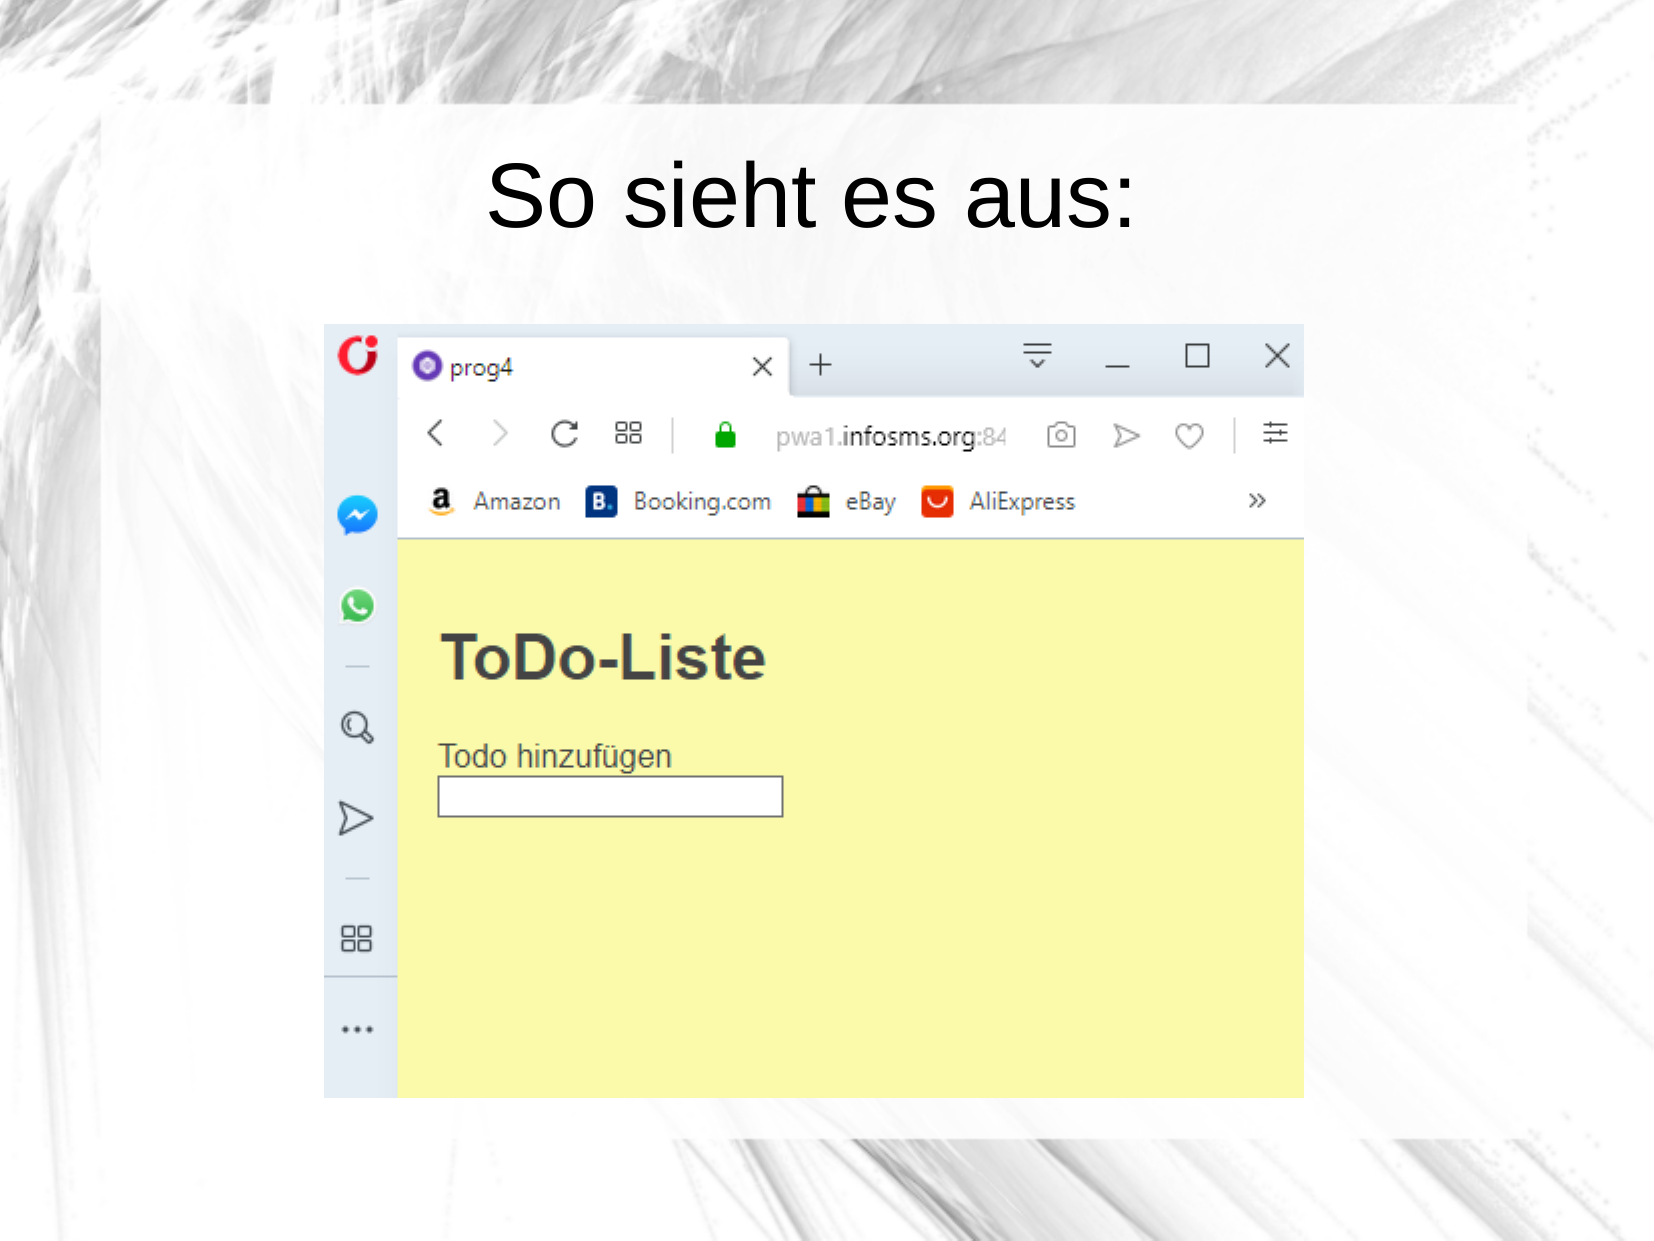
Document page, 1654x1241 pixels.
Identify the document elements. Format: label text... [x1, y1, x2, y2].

picture [0, 0, 1654, 1241]
title So sieht es aus: [118, 112, 1506, 281]
